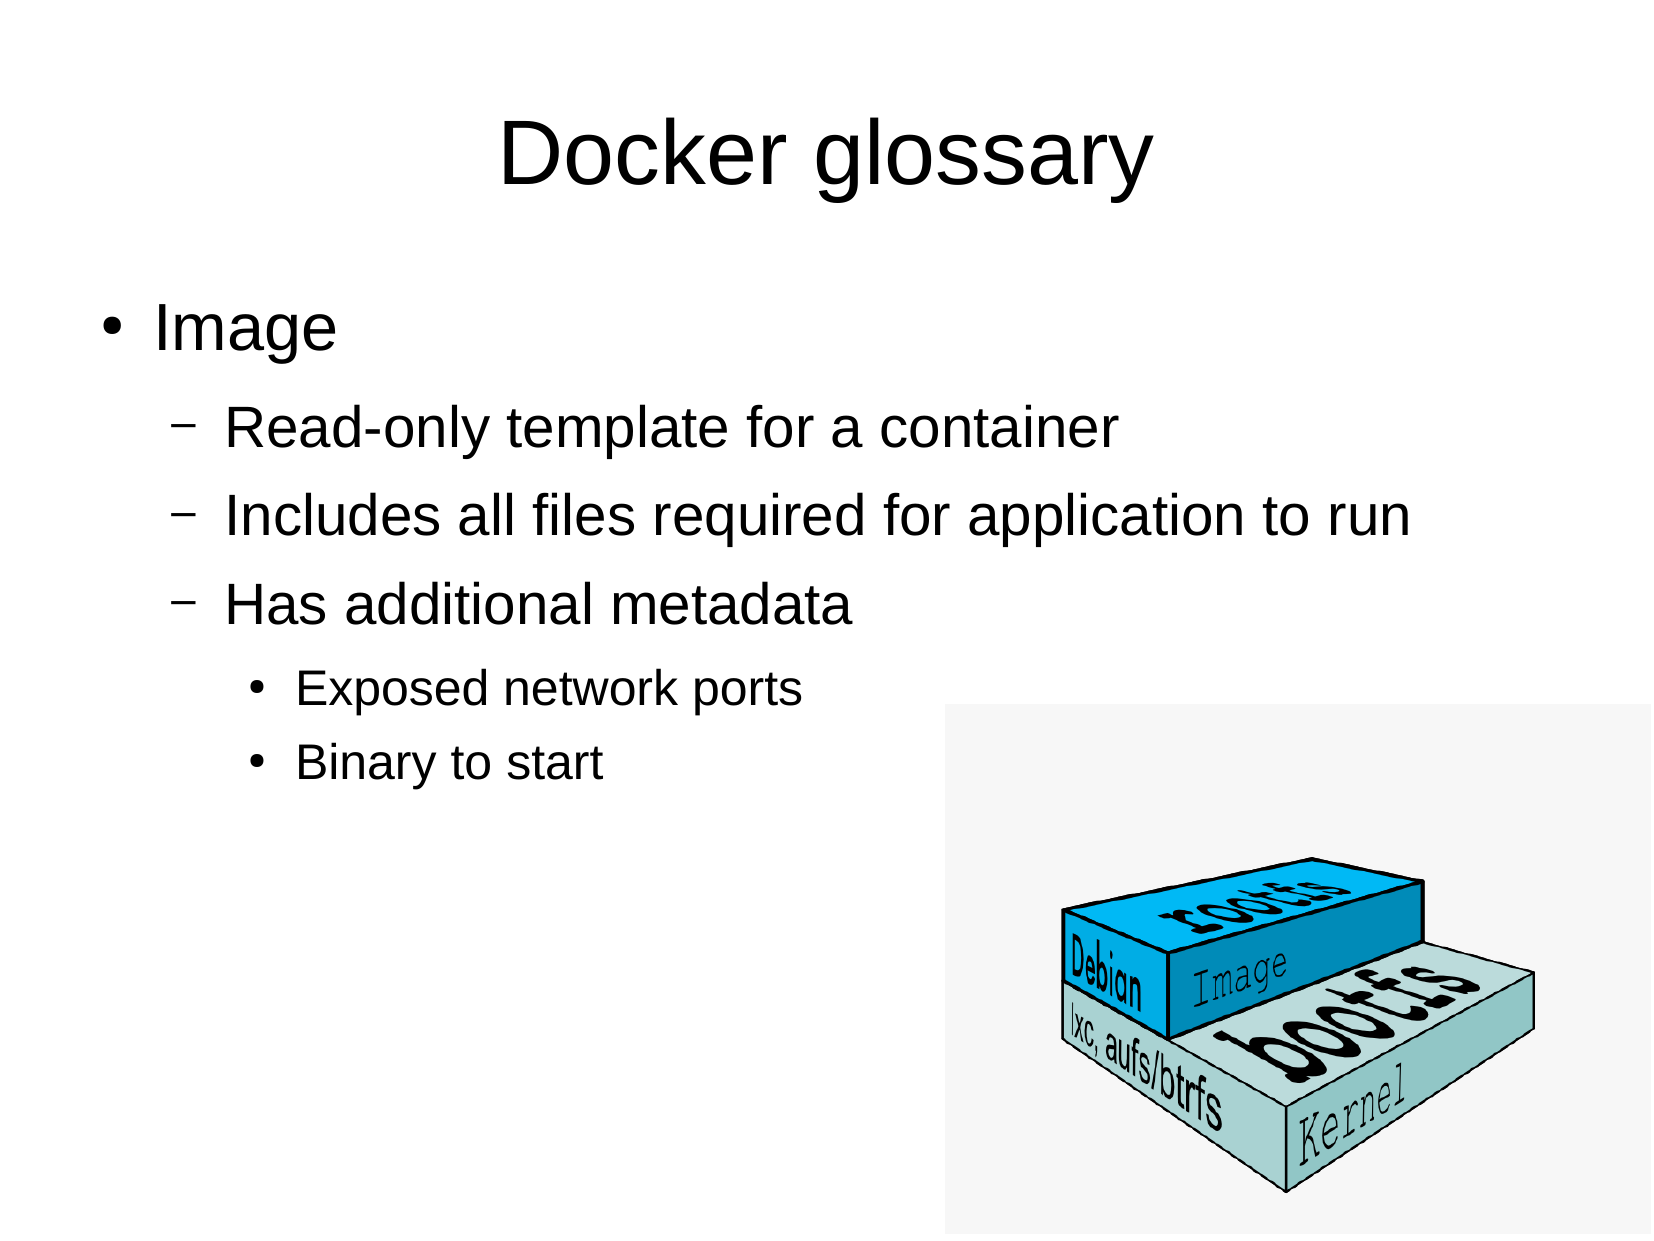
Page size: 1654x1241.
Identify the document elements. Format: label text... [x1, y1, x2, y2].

title Docker glossary [82, 49, 1571, 257]
picture [945, 704, 1651, 1234]
list Image Read-only template for a container Includes all files required for application to run Has additional metadata Exposed network ports Binary to start [82, 290, 1571, 1171]
